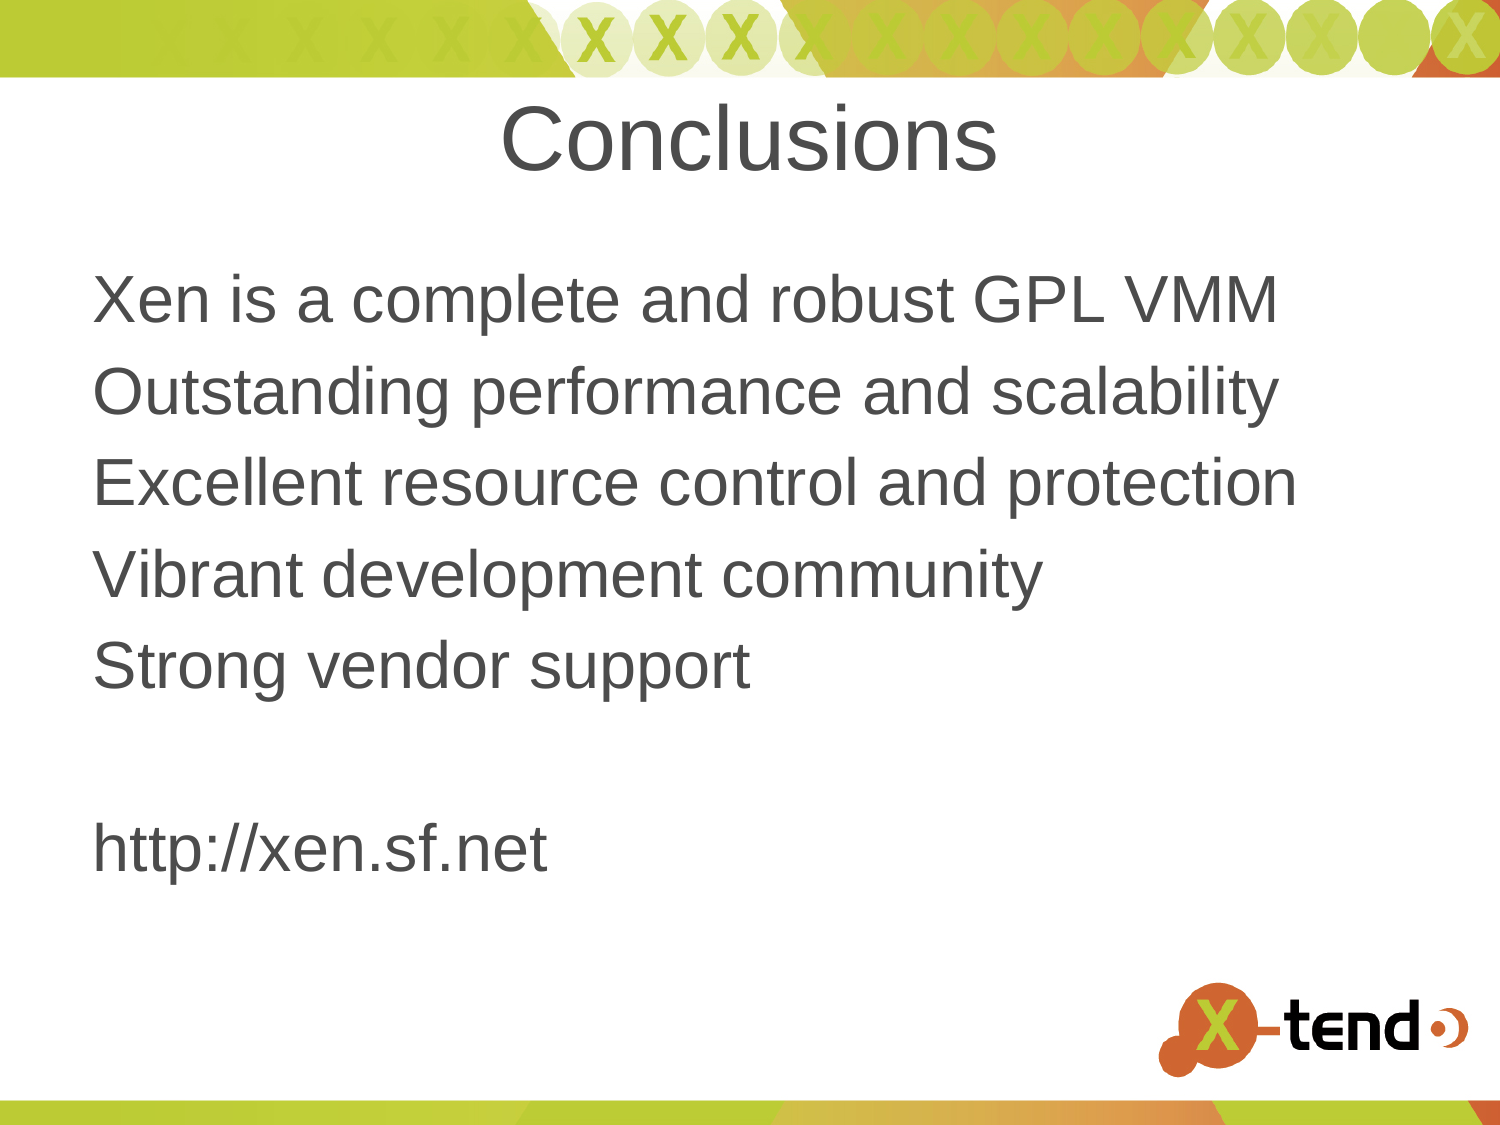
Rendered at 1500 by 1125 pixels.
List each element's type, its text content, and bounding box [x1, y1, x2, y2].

picture [0, 0, 1500, 1125]
list Xen is a complete and robust GPL VMM Outstanding performance and scalability Excellent resource control and protection Vibrant development community Strong vendor support http://xen.sf.net [75, 262, 1426, 1125]
title Conclusions [75, 44, 1425, 233]
